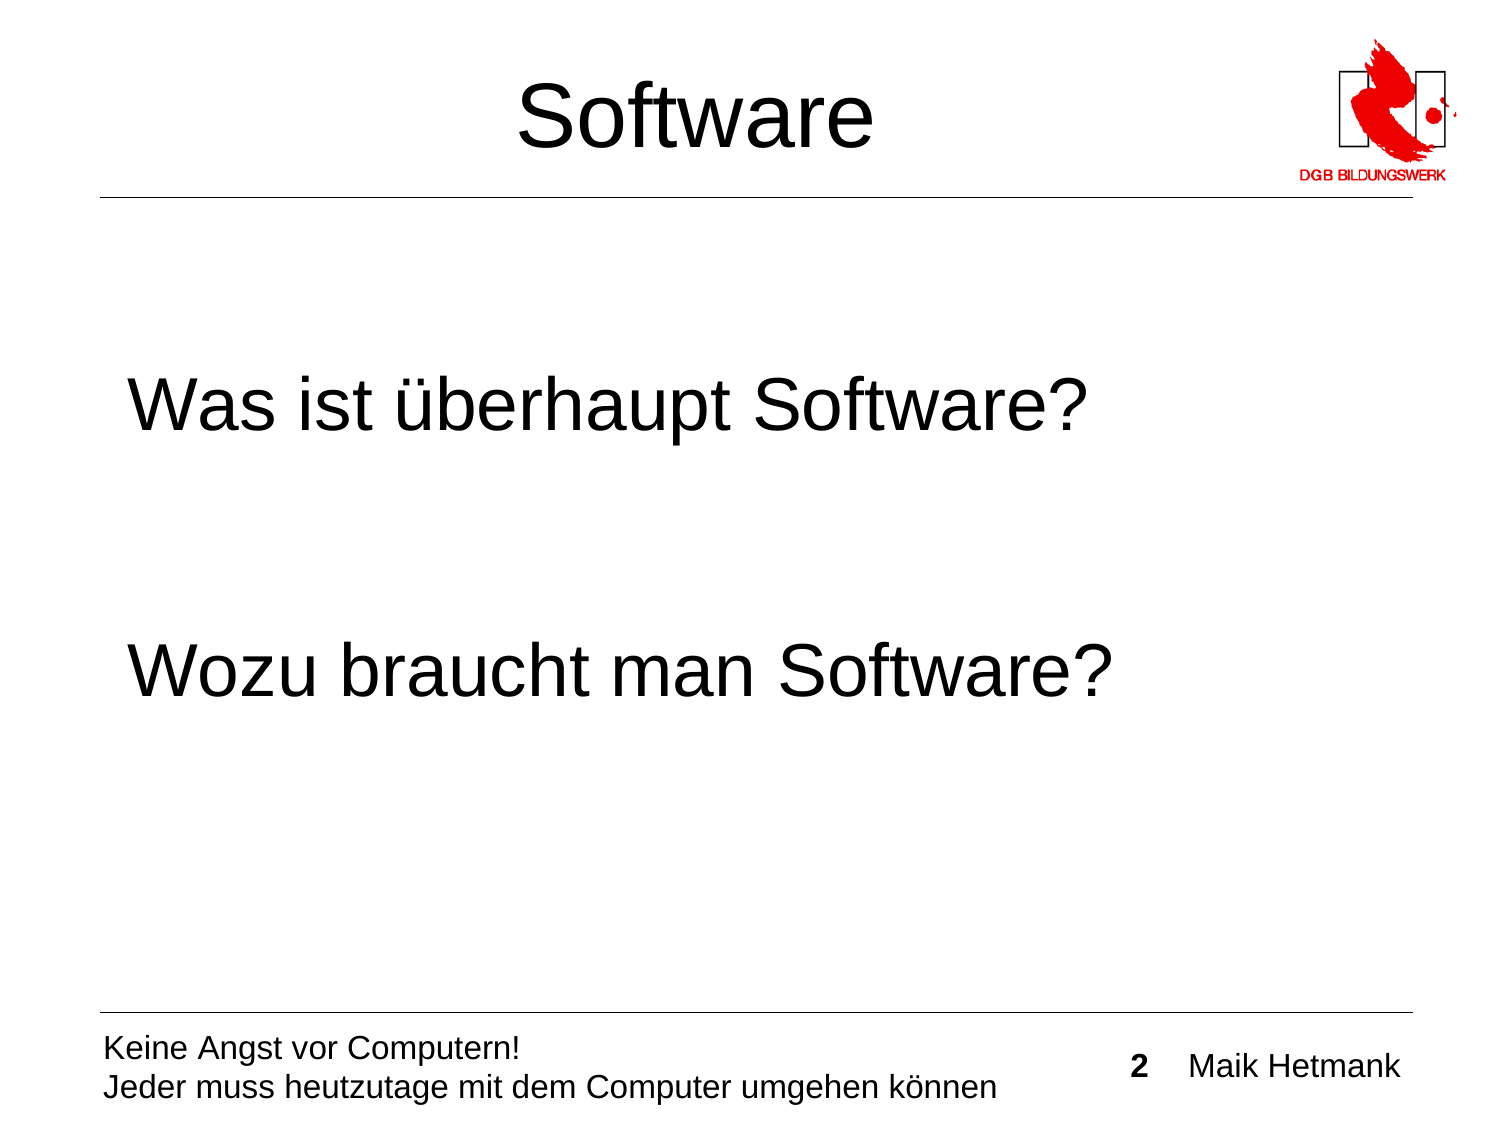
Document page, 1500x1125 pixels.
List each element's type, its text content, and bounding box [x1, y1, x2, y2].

picture [1299, 37, 1457, 181]
title Software [87, 49, 1305, 175]
list Wozu braucht man Software? [112, 620, 1231, 721]
list Was ist überhaupt Software? [112, 354, 1231, 455]
